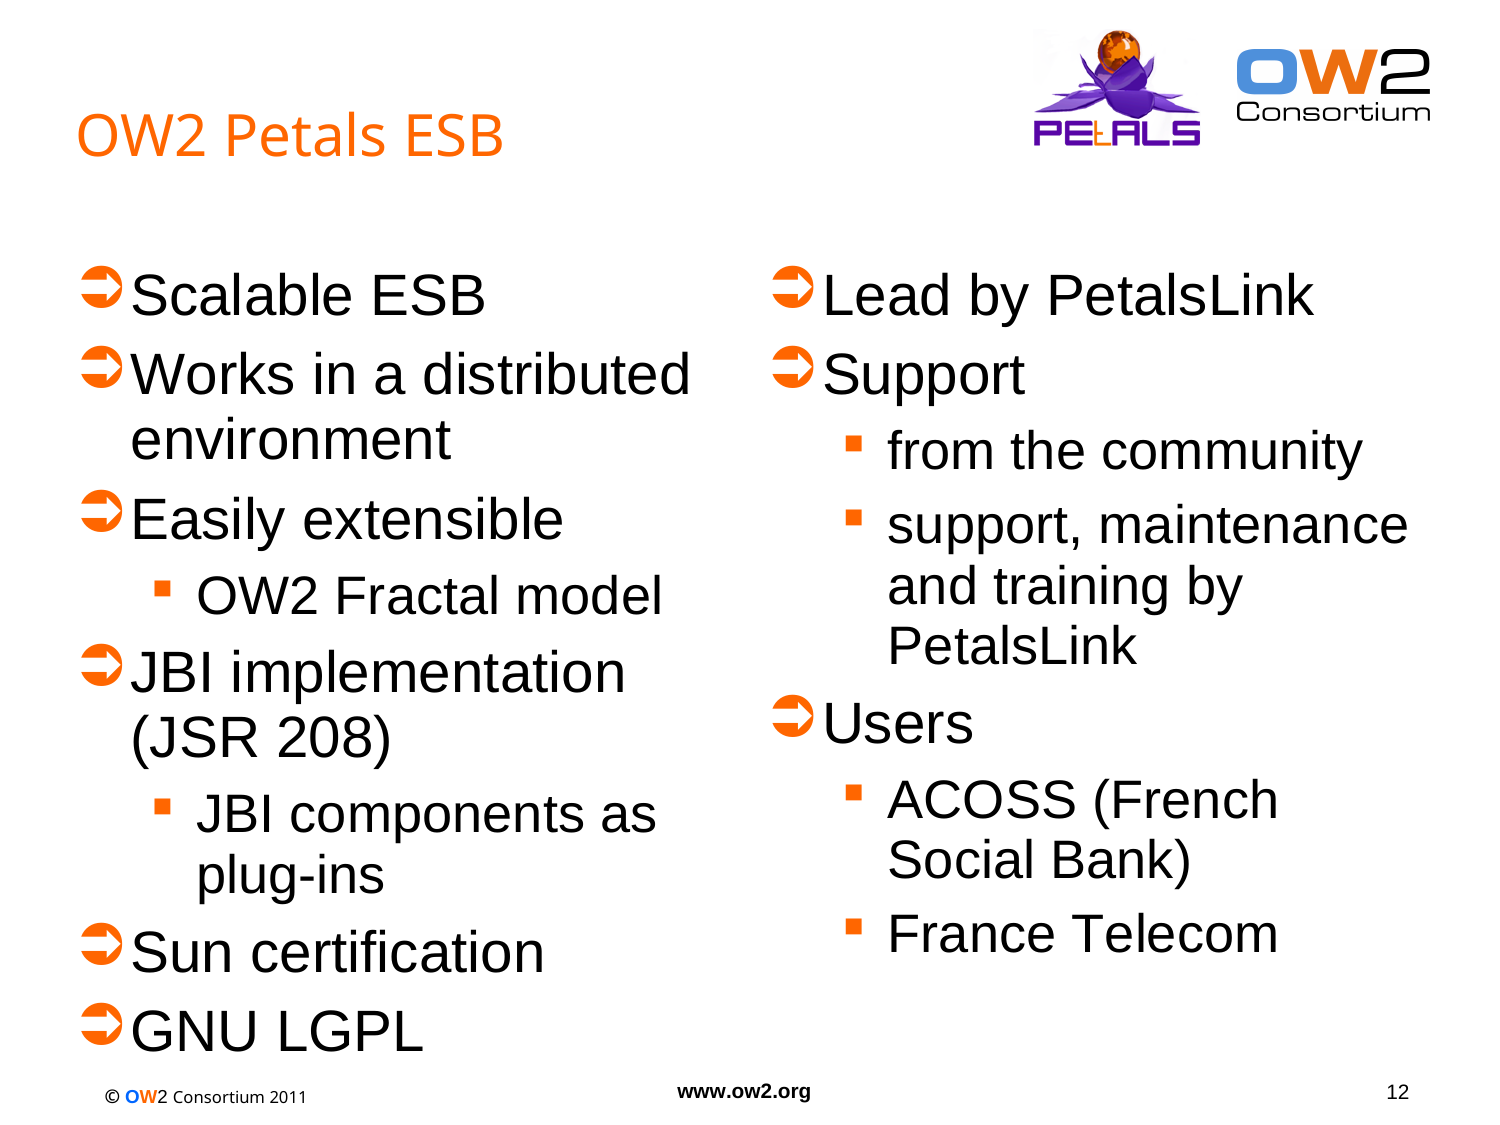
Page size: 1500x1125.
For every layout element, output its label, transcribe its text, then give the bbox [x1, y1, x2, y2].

list Scalable ESB Works in a distributed environment Easily extensible OW2 Fractal model JBI implementation (JSR 208) JBI components as plug-ins Sun certification GNU LGPL [74, 262, 734, 1064]
picture [1033, 29, 1201, 148]
title OW2 Petals ESB [75, 45, 1175, 215]
list Lead by PetalsLink Support from the community support, maintenance and training by PetalsLink Users ACOSS (French Social Bank) France Telecom [766, 262, 1425, 1005]
